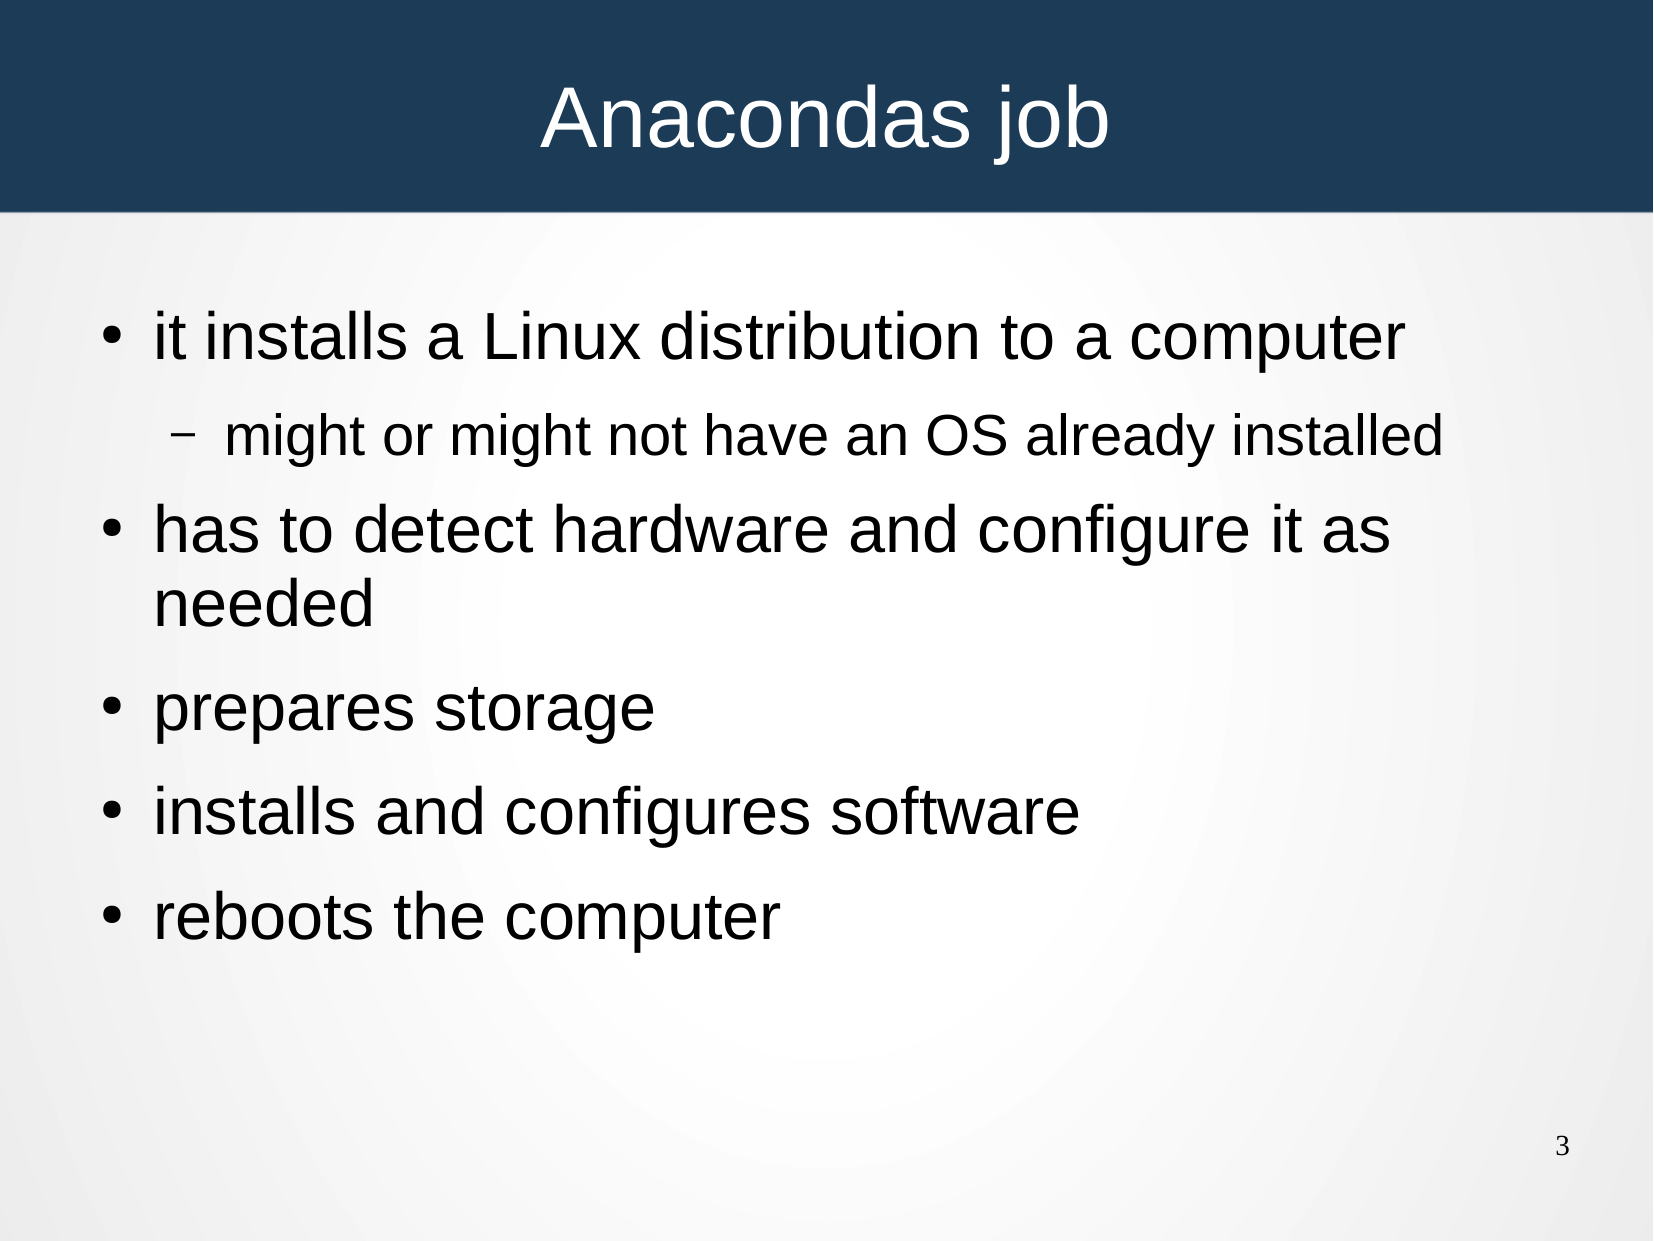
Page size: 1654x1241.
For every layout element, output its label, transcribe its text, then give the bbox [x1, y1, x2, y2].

title Anacondas job [82, 47, 1571, 189]
picture [0, 0, 1653, 1241]
list it installs a Linux distribution to a computer might or might not have an OS already installed has to detect hardware and configure it as needed prepares storage installs and configures software reboots the computer [82, 299, 1571, 1019]
